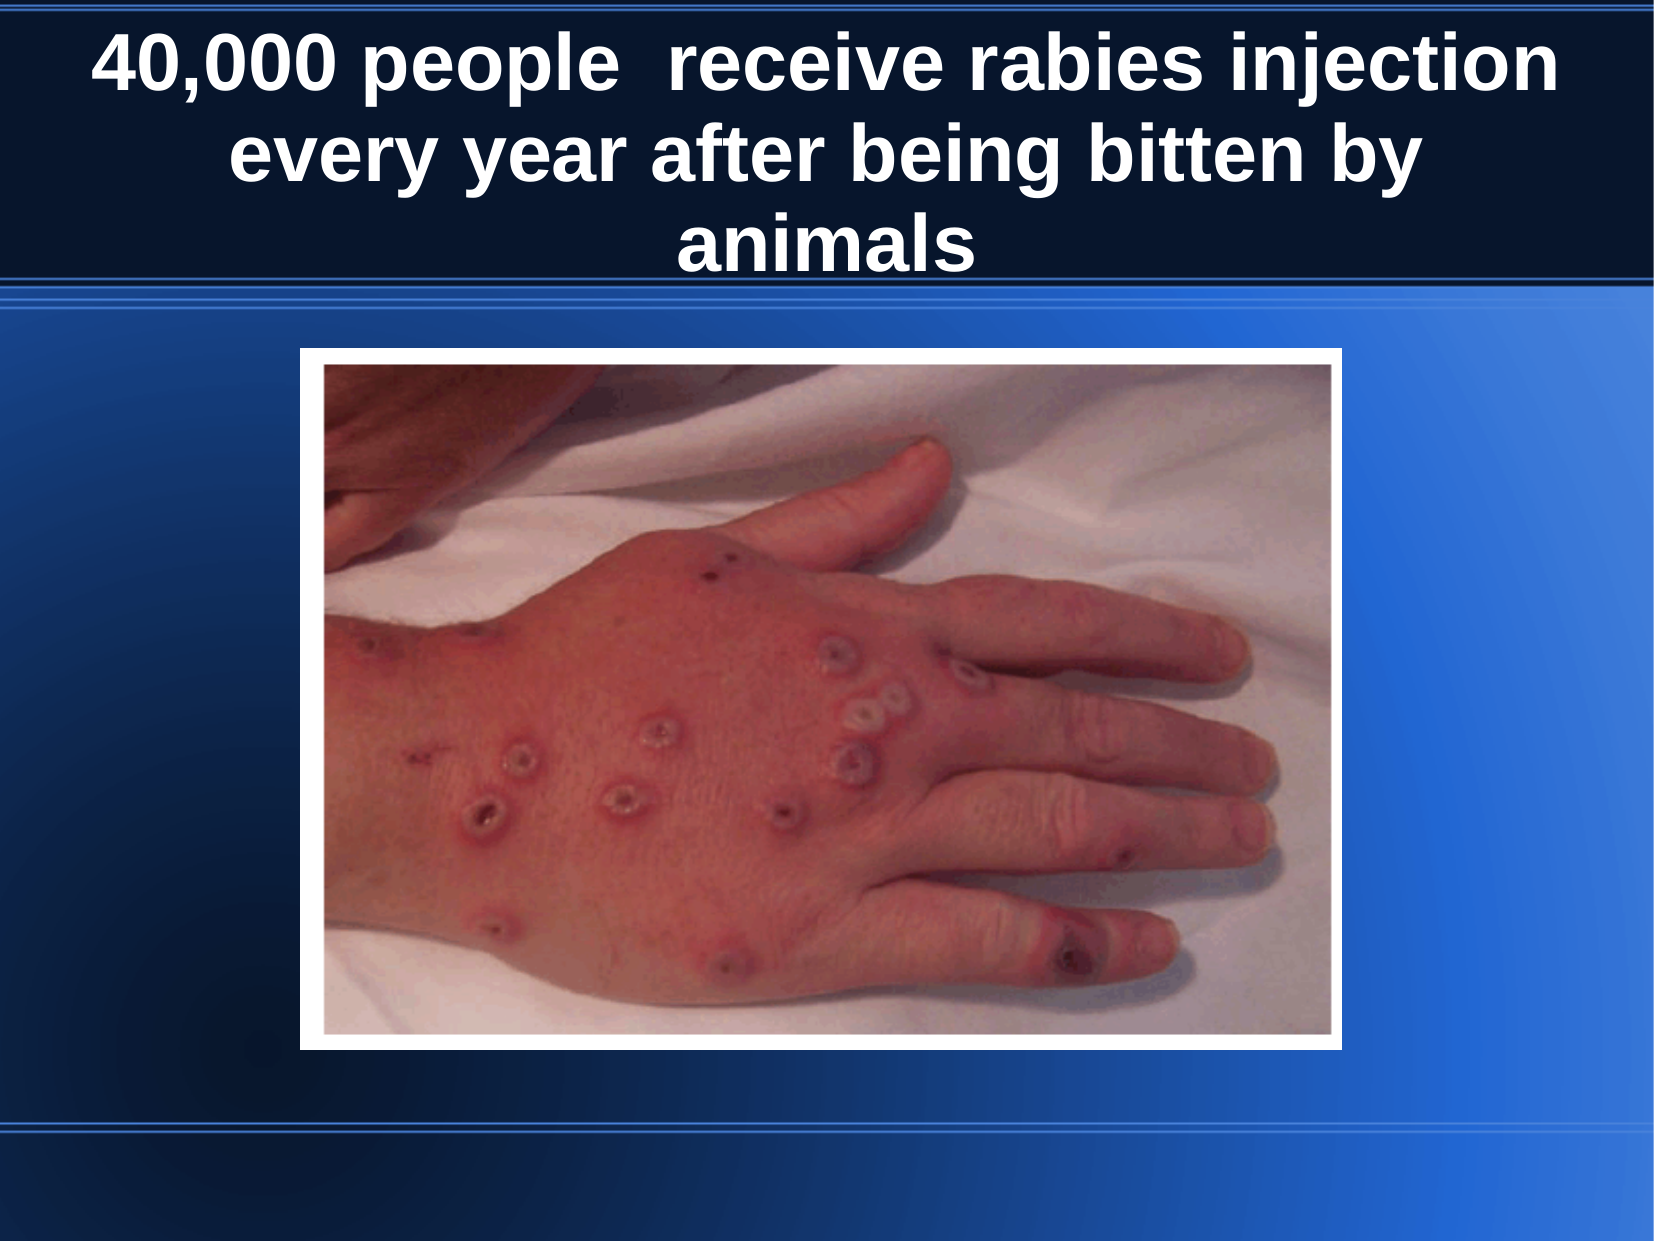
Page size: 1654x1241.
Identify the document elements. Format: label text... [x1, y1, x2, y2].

title 40,000 people receive rabies injection every year after being bitten by animals [82, 17, 1571, 289]
picture [0, 0, 1654, 1241]
